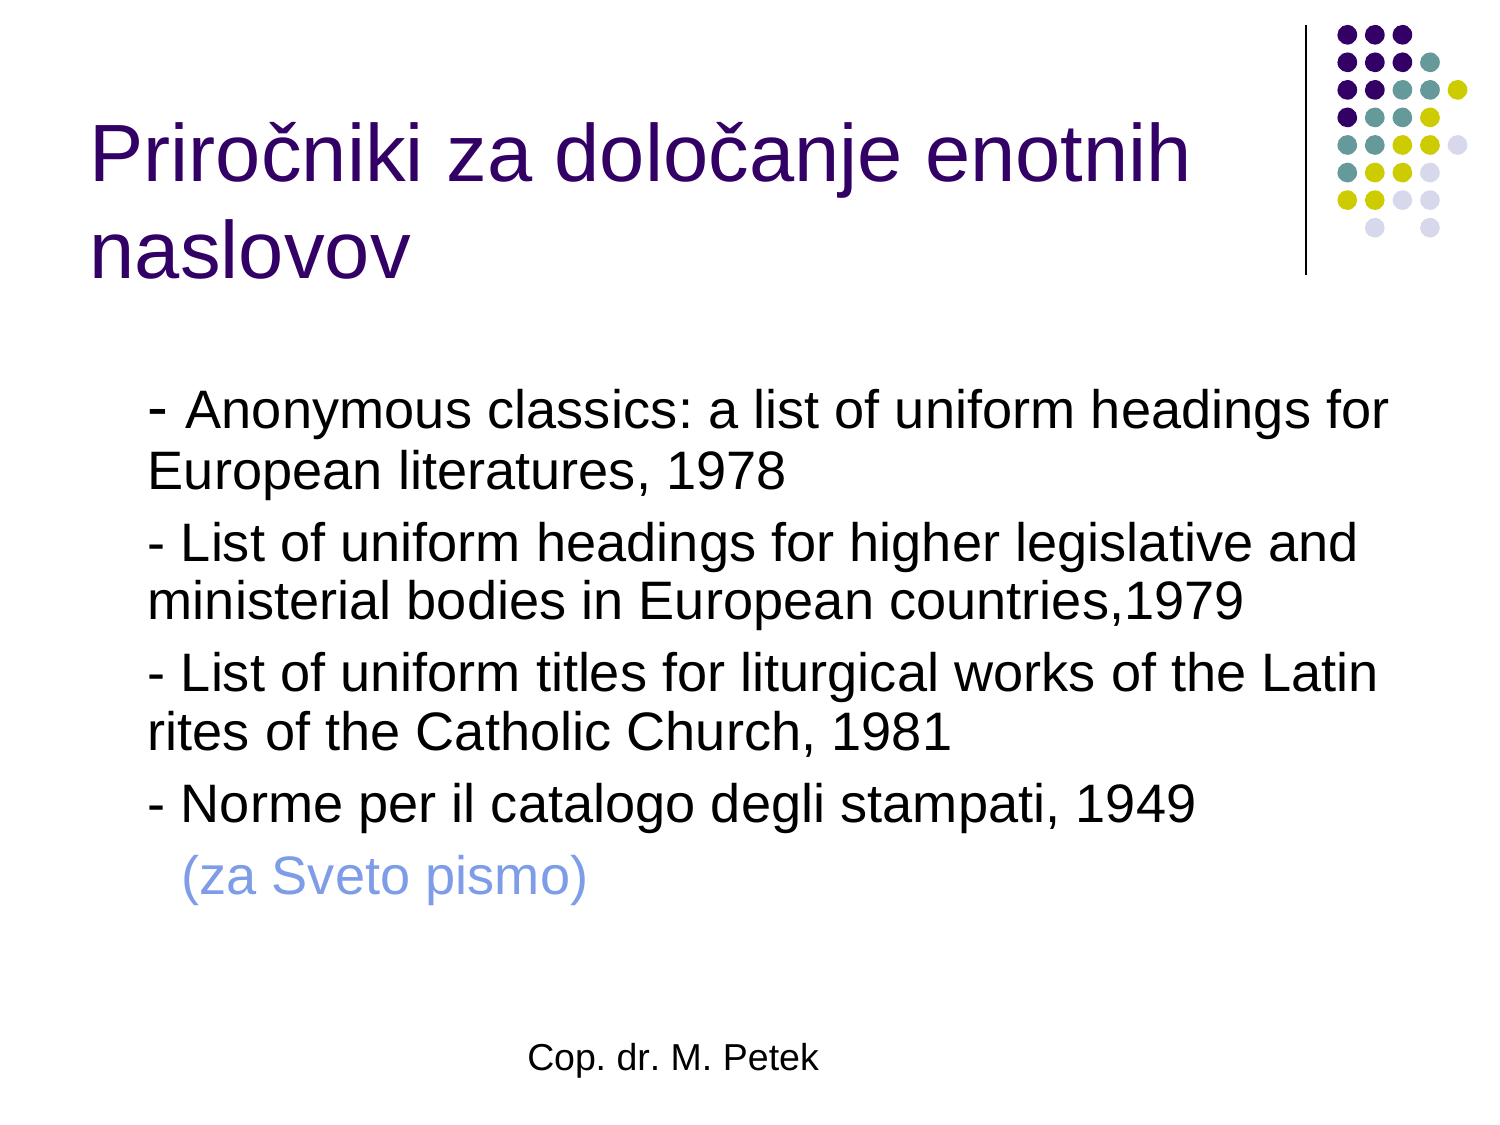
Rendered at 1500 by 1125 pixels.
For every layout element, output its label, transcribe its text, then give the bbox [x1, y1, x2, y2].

title Priročniki za določanje enotnih naslovov [74, 66, 1313, 303]
list - Anonymous classics: a list of uniform headings for European literatures, 1978 - List of uniform headings for higher legislative and ministerial bodies in European countries,1979 - List of uniform titles for liturgical works of the Latin rites of the Catholic Church, 1981 - Norme per il catalogo degli stampati, 1949 (za Sveto pismo) [76, 278, 1438, 1059]
